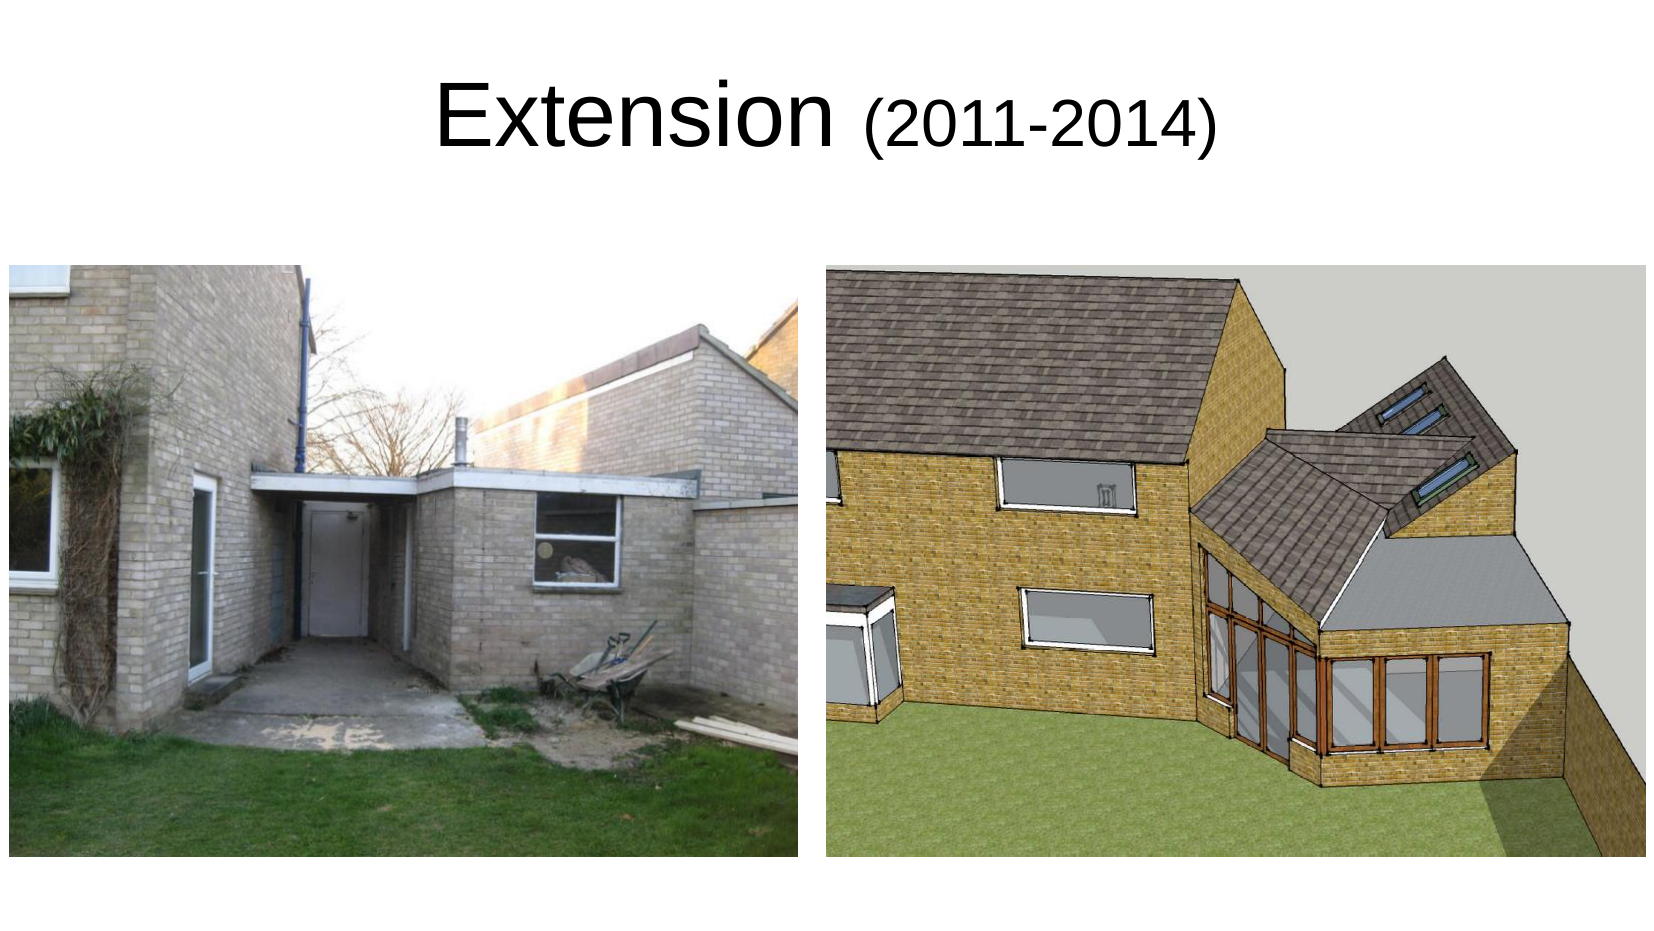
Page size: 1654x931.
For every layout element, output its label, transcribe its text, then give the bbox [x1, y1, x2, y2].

title Extension (2011-2014) [82, 37, 1571, 193]
picture [9, 265, 798, 857]
picture [826, 265, 1646, 857]
